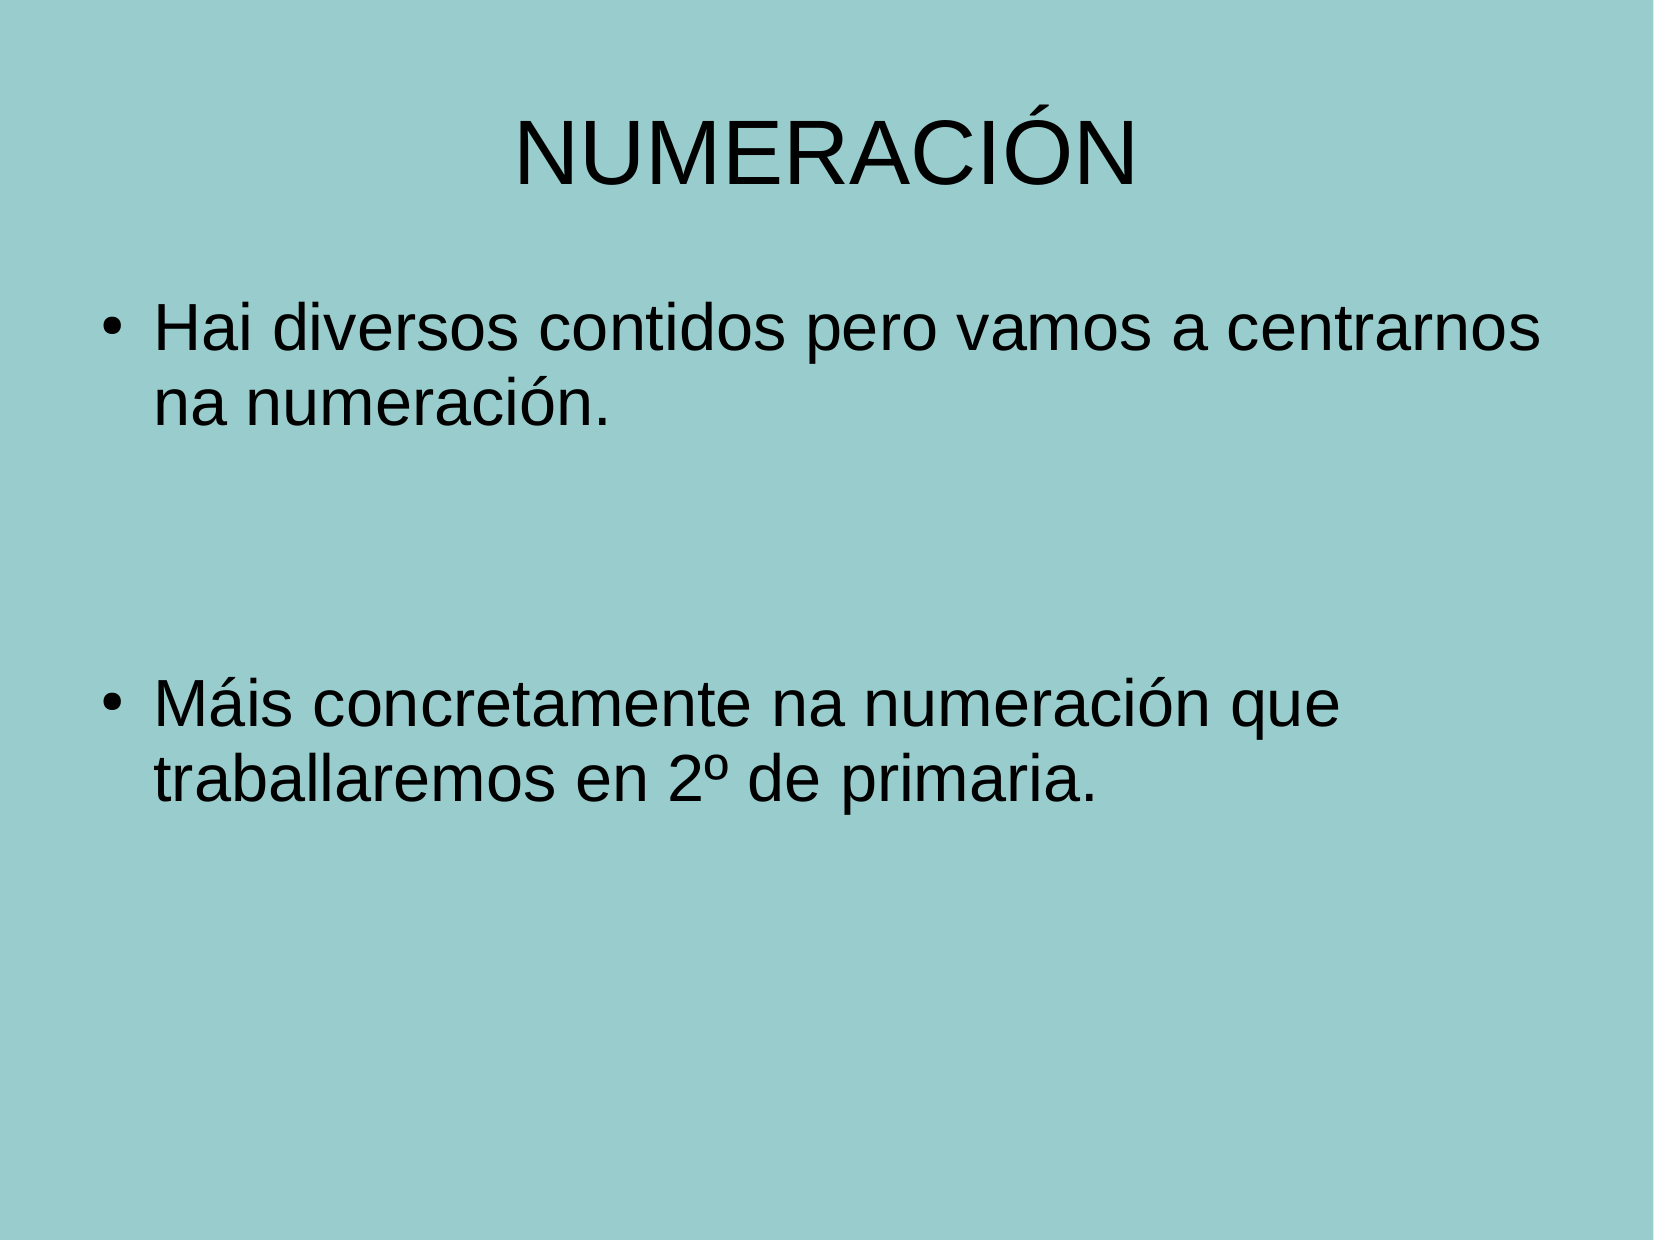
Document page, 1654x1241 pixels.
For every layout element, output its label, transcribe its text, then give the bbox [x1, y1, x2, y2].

list Hai diversos contidos pero vamos a centrarnos na numeración. [82, 290, 1571, 634]
title NUMERACIÓN [82, 49, 1571, 257]
list Máis concretamente na numeración que traballaremos en 2º de primaria. [82, 665, 1571, 1009]
